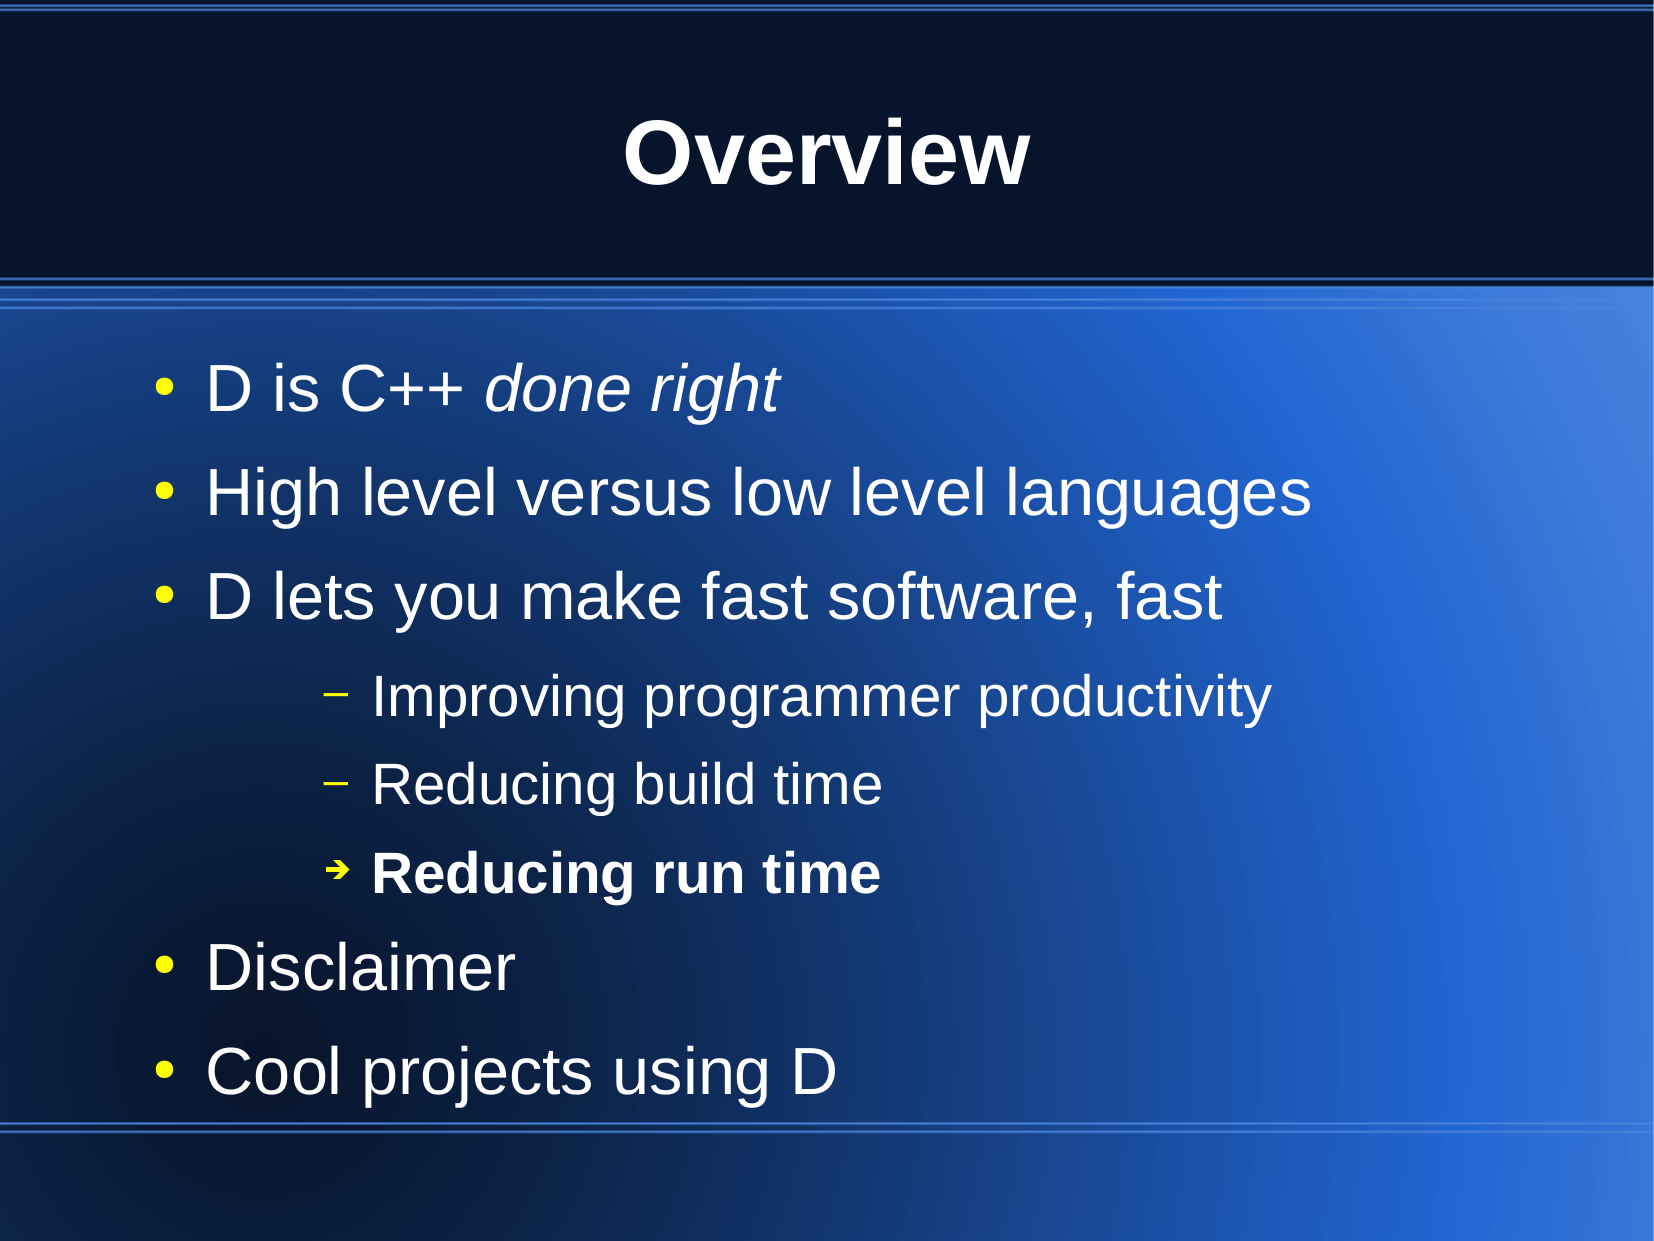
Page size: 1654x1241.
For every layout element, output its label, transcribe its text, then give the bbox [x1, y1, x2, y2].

picture [0, 0, 1654, 1241]
list D is C++ done right High level versus low level languages D lets you make fast software, fast Improving programmer productivity Reducing build time Reducing run time Disclaimer Cool projects using D [134, 350, 1516, 1133]
title Overview [82, 49, 1571, 257]
